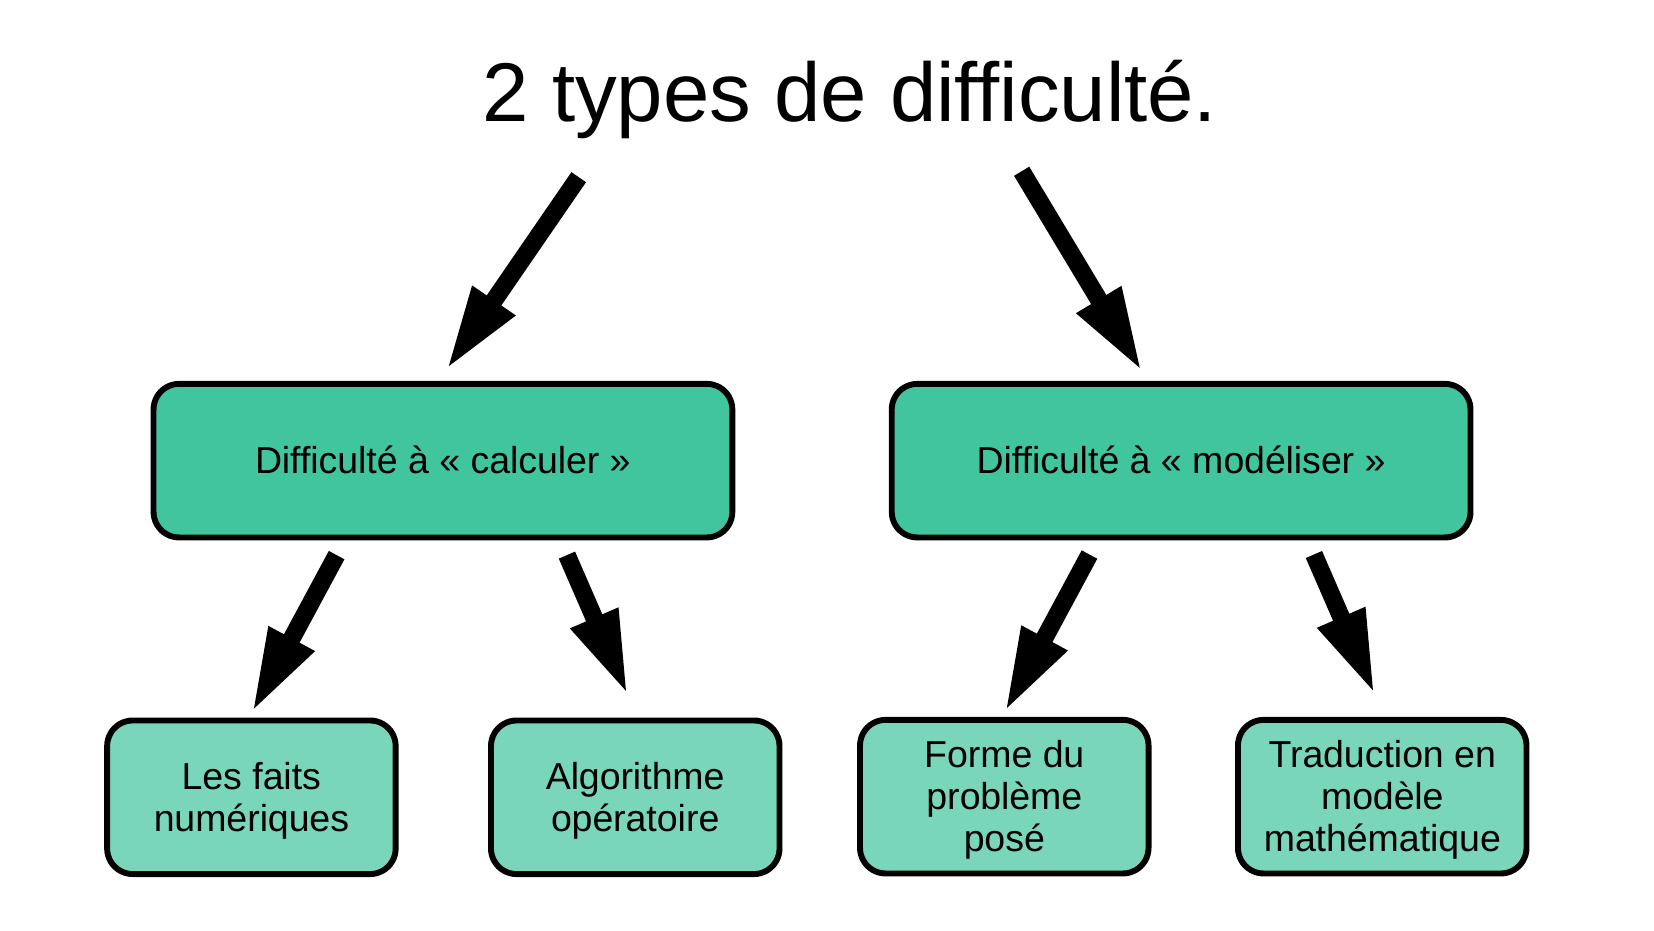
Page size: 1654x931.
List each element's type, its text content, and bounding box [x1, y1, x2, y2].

text_box Difficulté à « modéliser » [891, 383, 1471, 538]
text_box 2 types de difficulté. [212, 39, 1489, 166]
text_box Forme du problème posé [860, 719, 1149, 874]
text_box Traduction en modèle mathématique [1237, 719, 1527, 874]
text_box Algorithme opératoire [490, 720, 780, 875]
text_box Difficulté à « calculer » [153, 383, 733, 538]
text_box Les faits numériques [107, 720, 396, 875]
